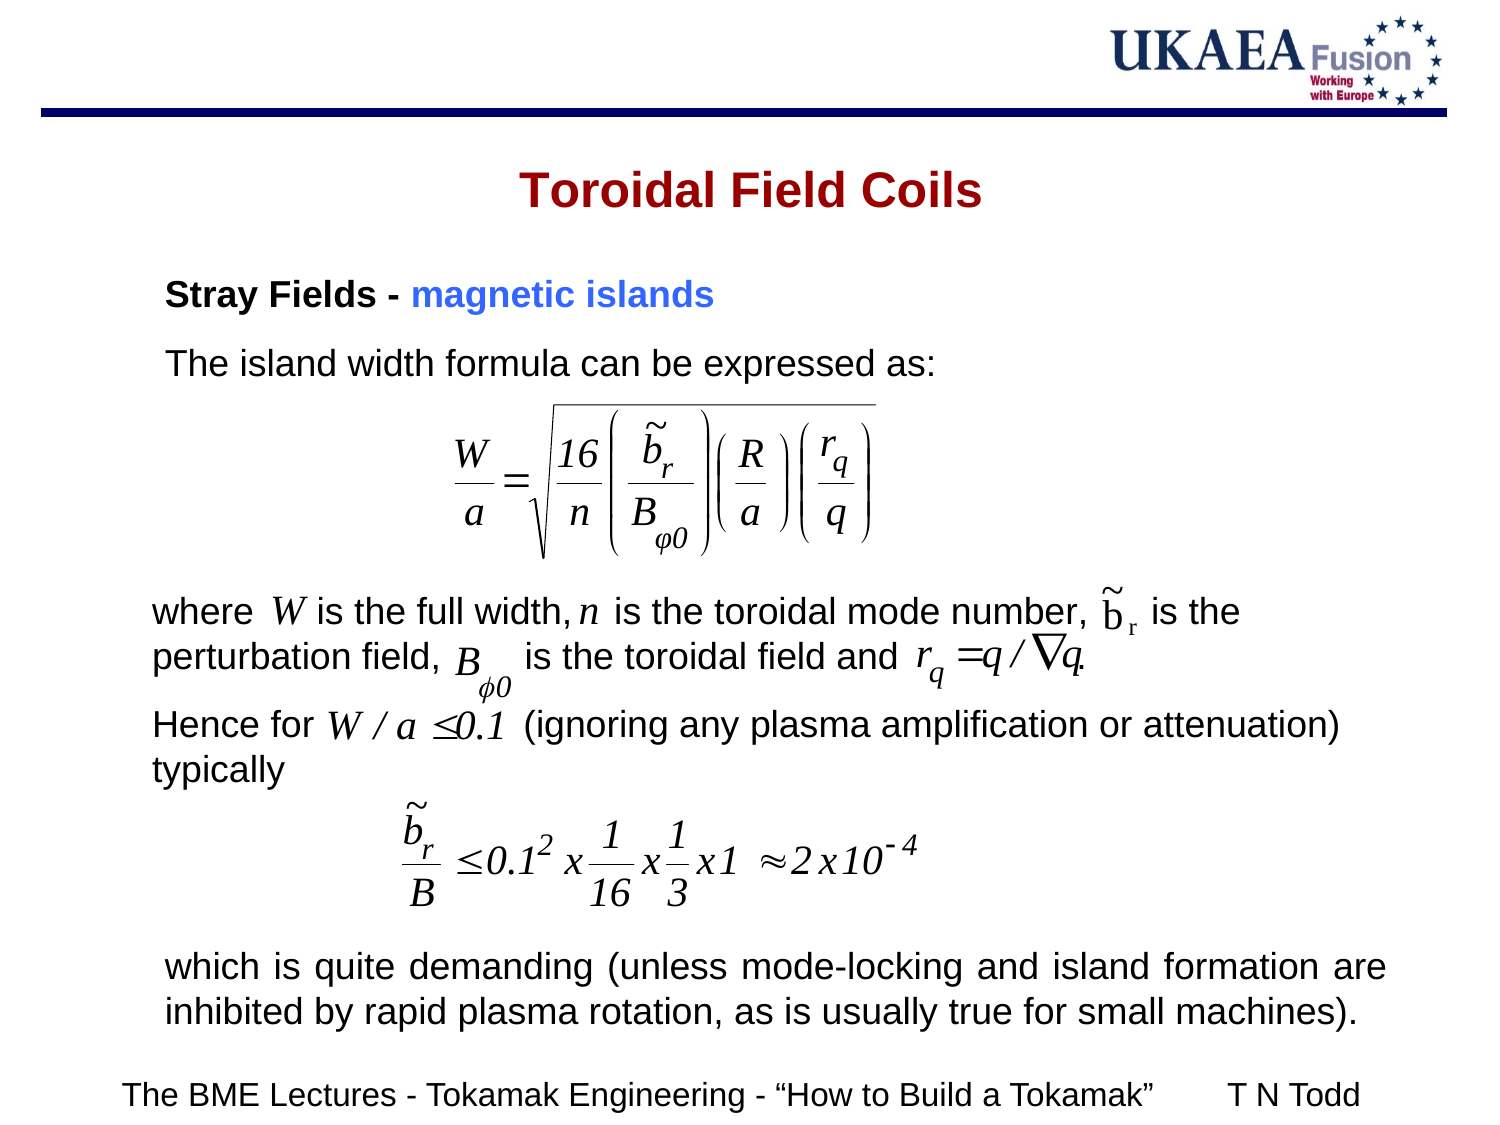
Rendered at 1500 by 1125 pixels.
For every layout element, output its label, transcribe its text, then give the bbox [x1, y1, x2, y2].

text_box which is quite demanding (unless mode-locking and island formation are inhibited by rapid plasma rotation, as is usually true for small machines). [150, 934, 1403, 1040]
text_box where is the full width, is the toroidal mode number, is the perturbation field, is the toroidal field and . Hence for (ignoring any plasma amplification or attenuation) typically [137, 579, 1414, 799]
chart [1097, 575, 1144, 642]
text_box Stray Fields - magnetic islands The island width formula can be expressed as: [150, 262, 1367, 392]
chart [398, 799, 924, 912]
chart [912, 630, 1088, 695]
picture [1107, 15, 1443, 106]
chart [326, 704, 508, 755]
chart [451, 399, 916, 565]
chart [270, 591, 315, 632]
text_box Toroidal Field Coils [450, 149, 1053, 226]
chart [575, 600, 605, 632]
